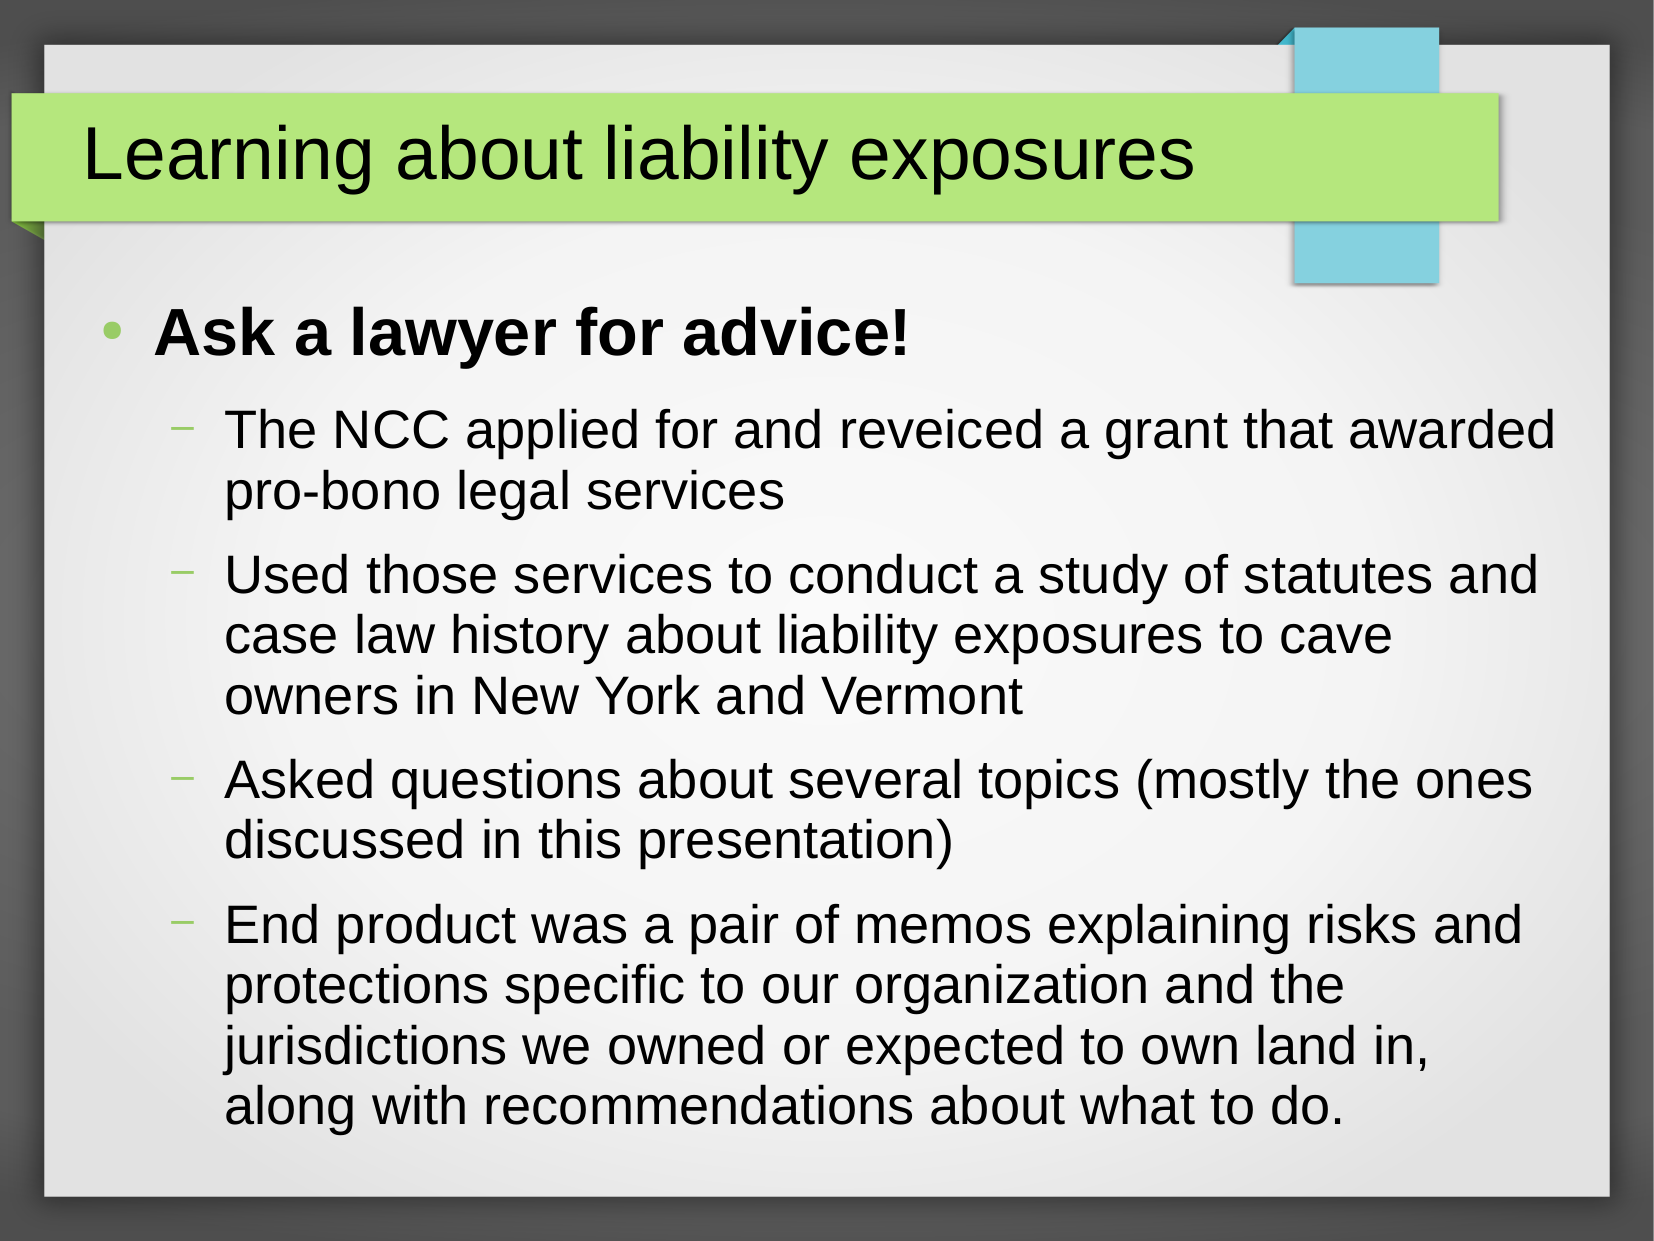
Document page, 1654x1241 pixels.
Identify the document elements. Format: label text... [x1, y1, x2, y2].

title Learning about liability exposures [82, 94, 1264, 213]
list Ask a lawyer for advice! The NCC applied for and reveiced a grant that awarded pro-bono legal services Used those services to conduct a study of statutes and case law history about liability exposures to cave owners in New York and Vermont Asked questions about several topics (mostly the ones discussed in this presentation) End product was a pair of memos explaining risks and protections specific to our organization and the jurisdictions we owned or expected to own land in, along with recommendations about what to do. [82, 295, 1571, 1171]
picture [0, 0, 1654, 1241]
